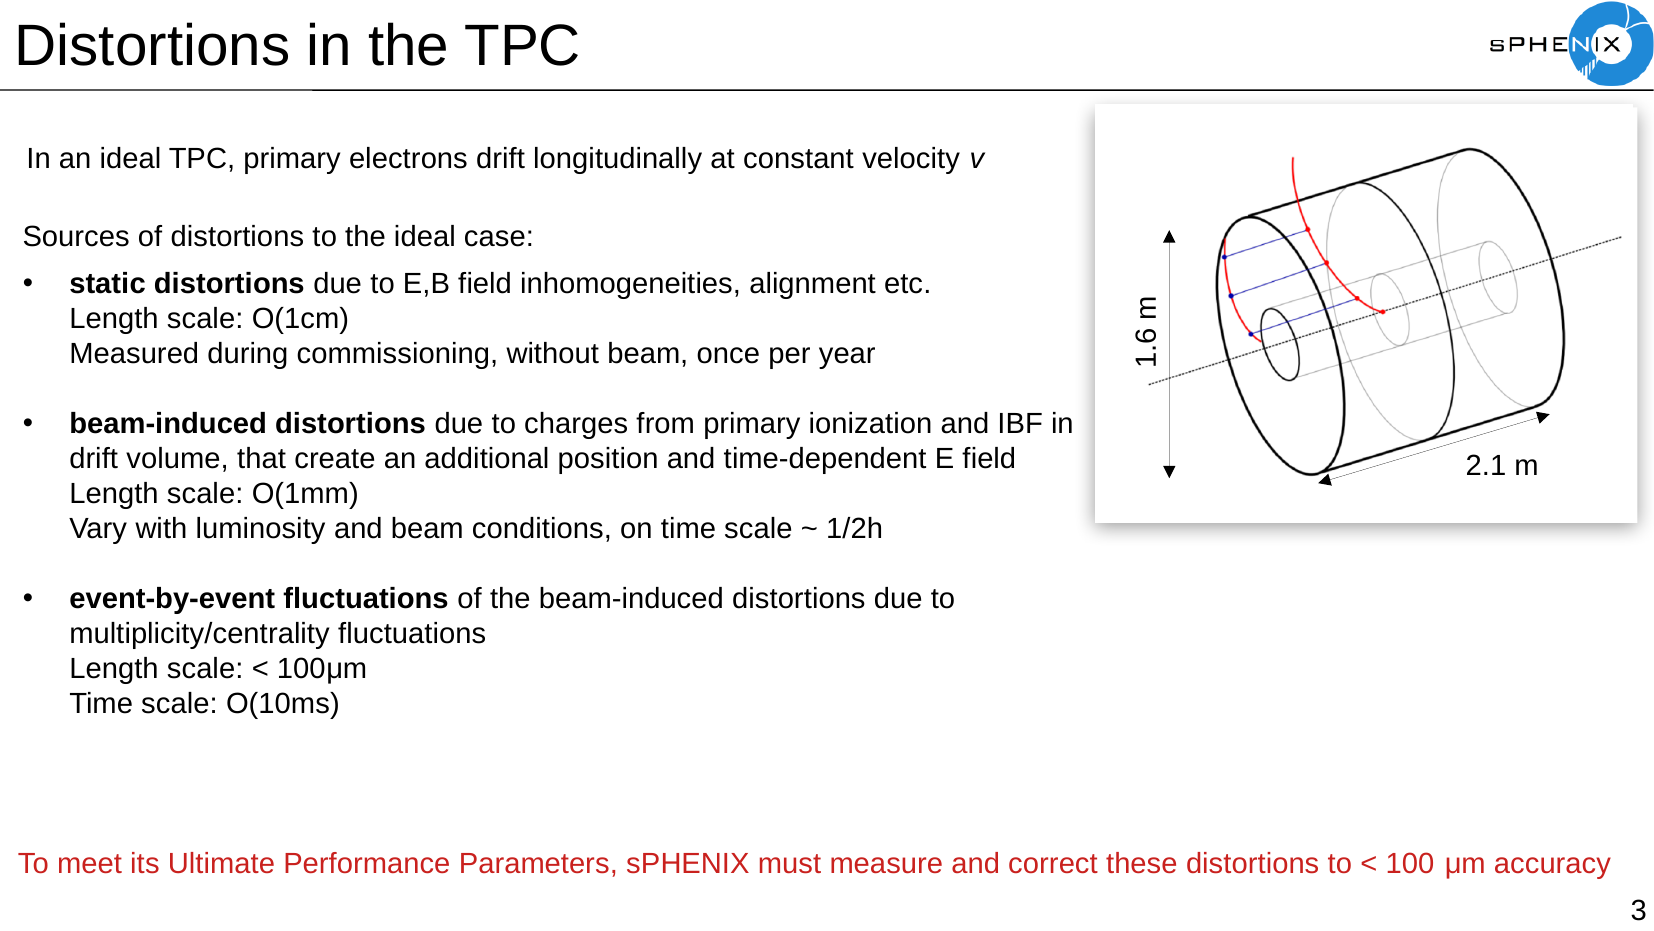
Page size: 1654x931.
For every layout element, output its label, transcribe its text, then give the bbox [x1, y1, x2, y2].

text_box 2.1 m [1450, 438, 1567, 491]
picture [1095, 104, 1633, 495]
text_box [1095, 107, 1638, 523]
text_box In an ideal TPC, primary electrons drift longitudinally at constant velocity v [11, 132, 1008, 182]
text_box 1.6 m [1119, 258, 1169, 384]
text_box Distortions in the TPC [0, 0, 1654, 87]
text_box To meet its Ultimate Performance Parameters, sPHENIX must measure and correct these distortions to < 100 μm accuracy [3, 837, 1638, 888]
text_box Sources of distortions to the ideal case: static distortions due to E,B field inhomogeneities, alignment etc. Length scale: O(1cm) Measured during commissioning, without beam, once per year beam-induced distortions due to charges from primary ionization and IBF in drift volume, that create an additional position and time-dependent E field Length scale: O(1mm) Vary with luminosity and beam conditions, on time scale ~ 1/2h event-by-event fluctuations of the beam-induced distortions due to multiplicity/centrality fluctuations Length scale: < 100μm Time scale: O(10ms) [7, 209, 1113, 543]
